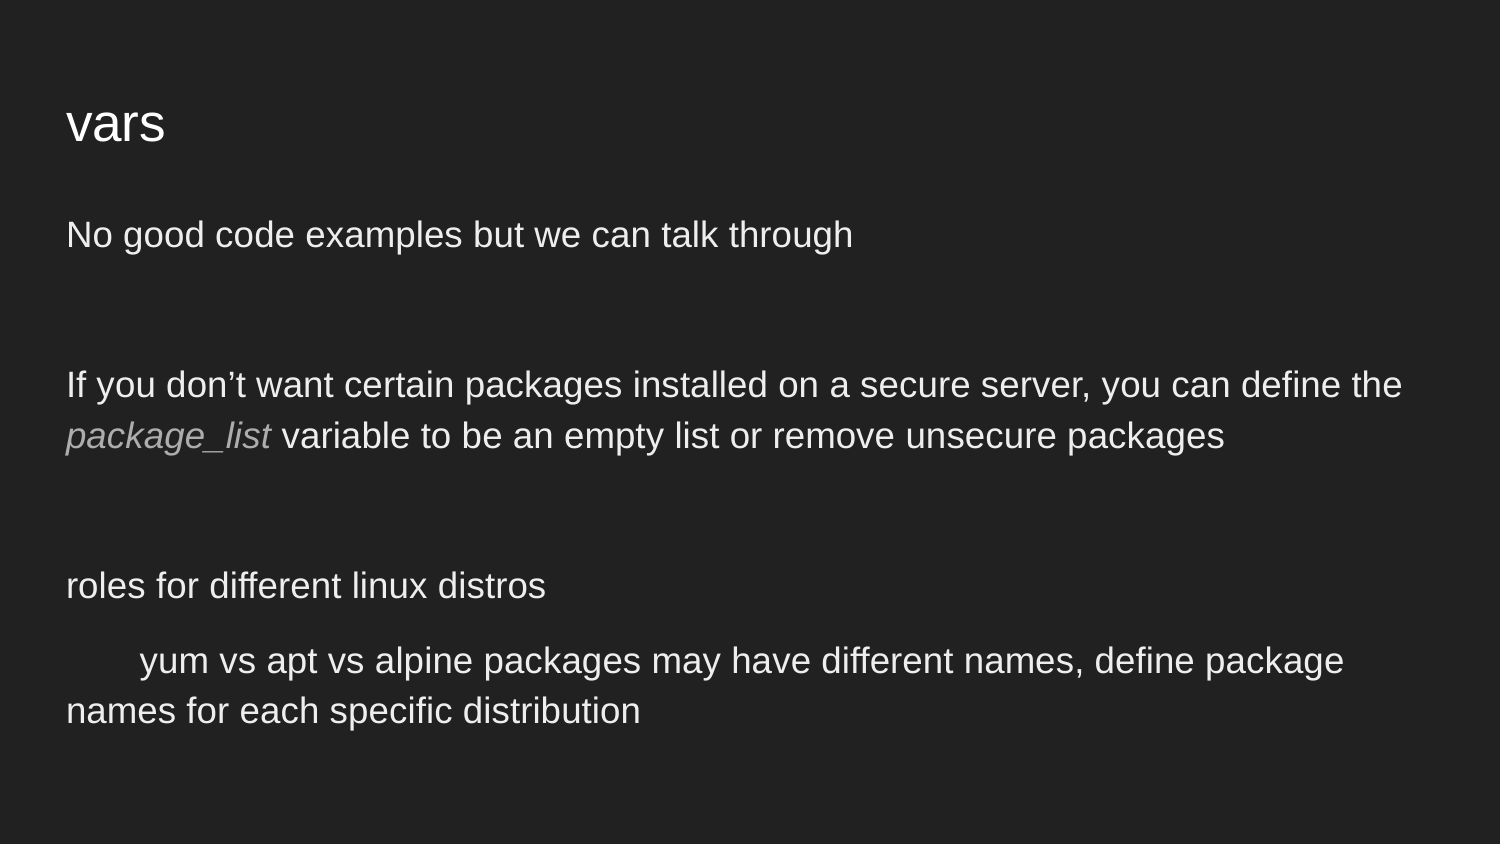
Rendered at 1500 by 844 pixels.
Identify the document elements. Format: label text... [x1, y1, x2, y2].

title vars [51, 72, 1449, 167]
list No good code examples but we can talk through If you don’t want certain packages installed on a secure server, you can define the package_list variable to be an empty list or remove unsecure packages roles for different linux distros yum vs apt vs alpine packages may have different names, define package names for each specific distribution [51, 189, 1449, 750]
